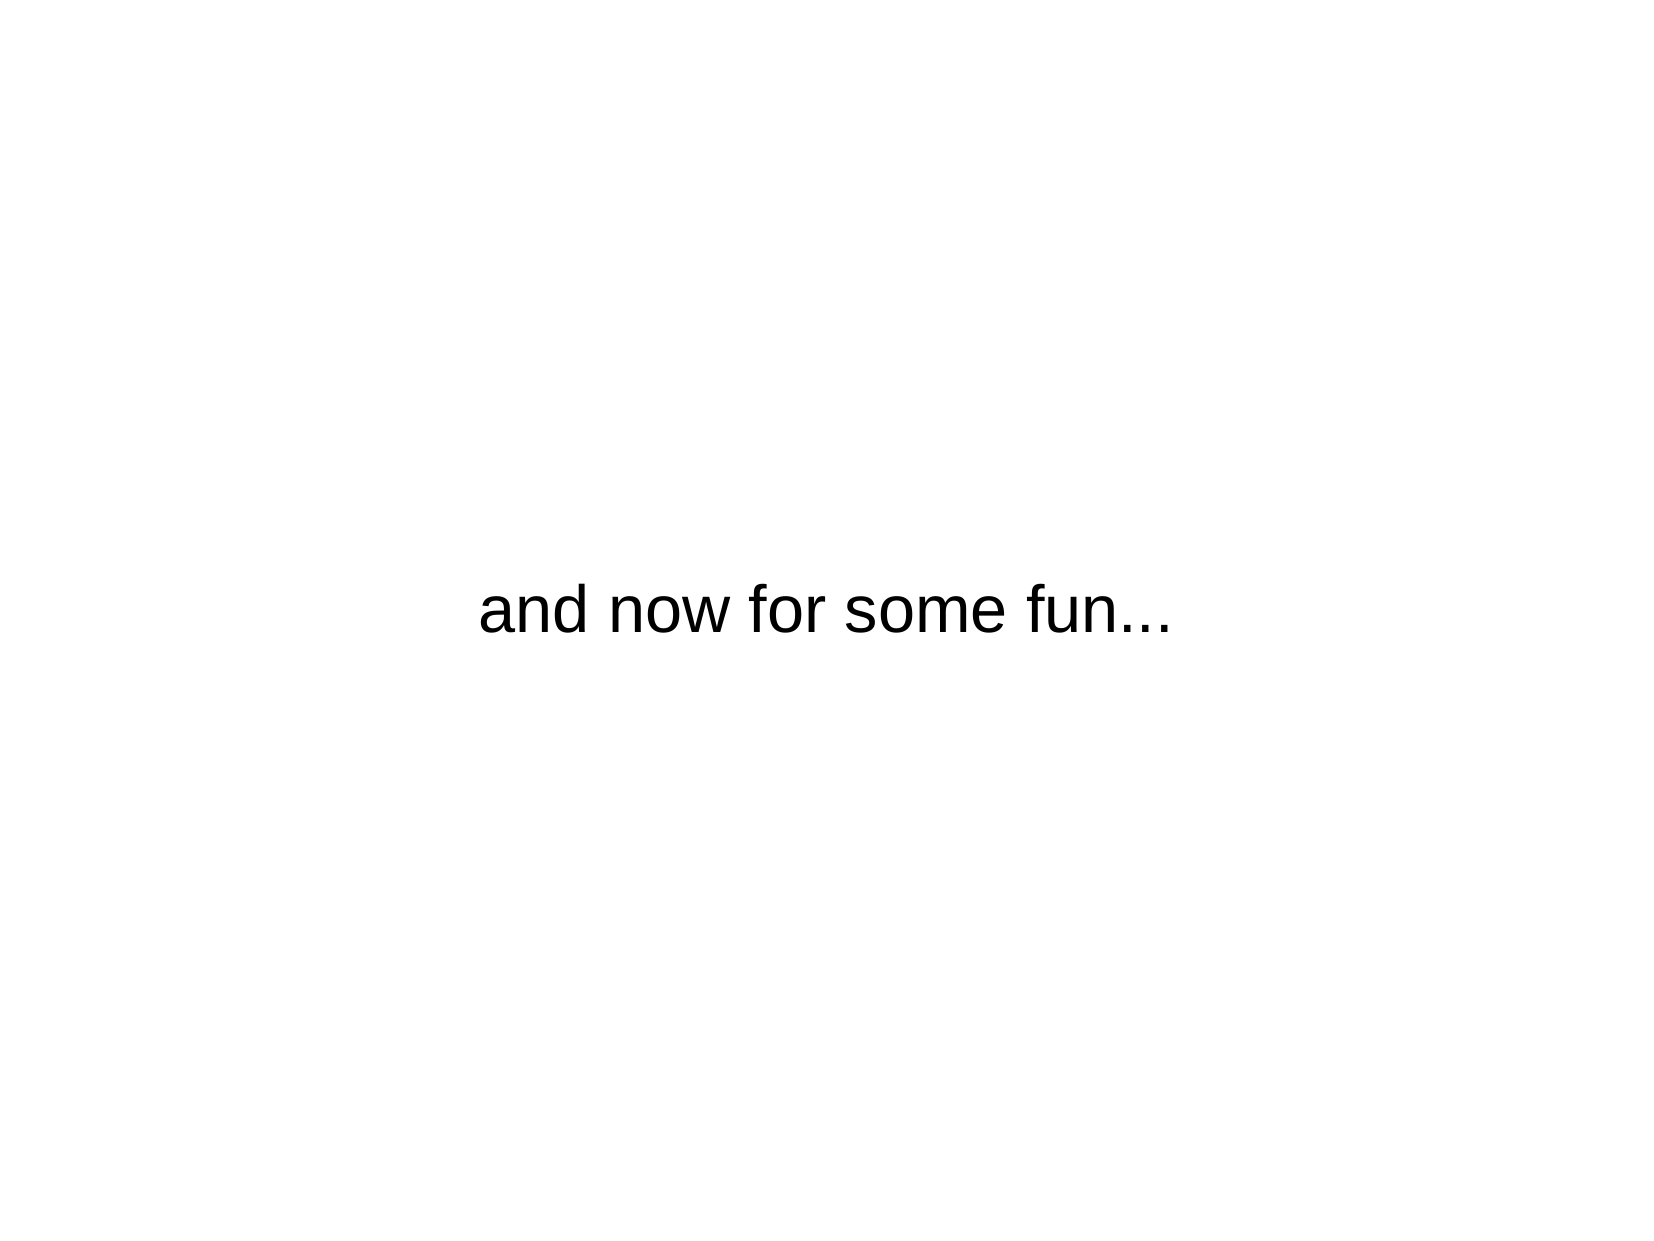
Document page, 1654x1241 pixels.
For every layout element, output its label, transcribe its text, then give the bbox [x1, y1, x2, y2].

subtitle and now for some fun... [82, 118, 1571, 1102]
